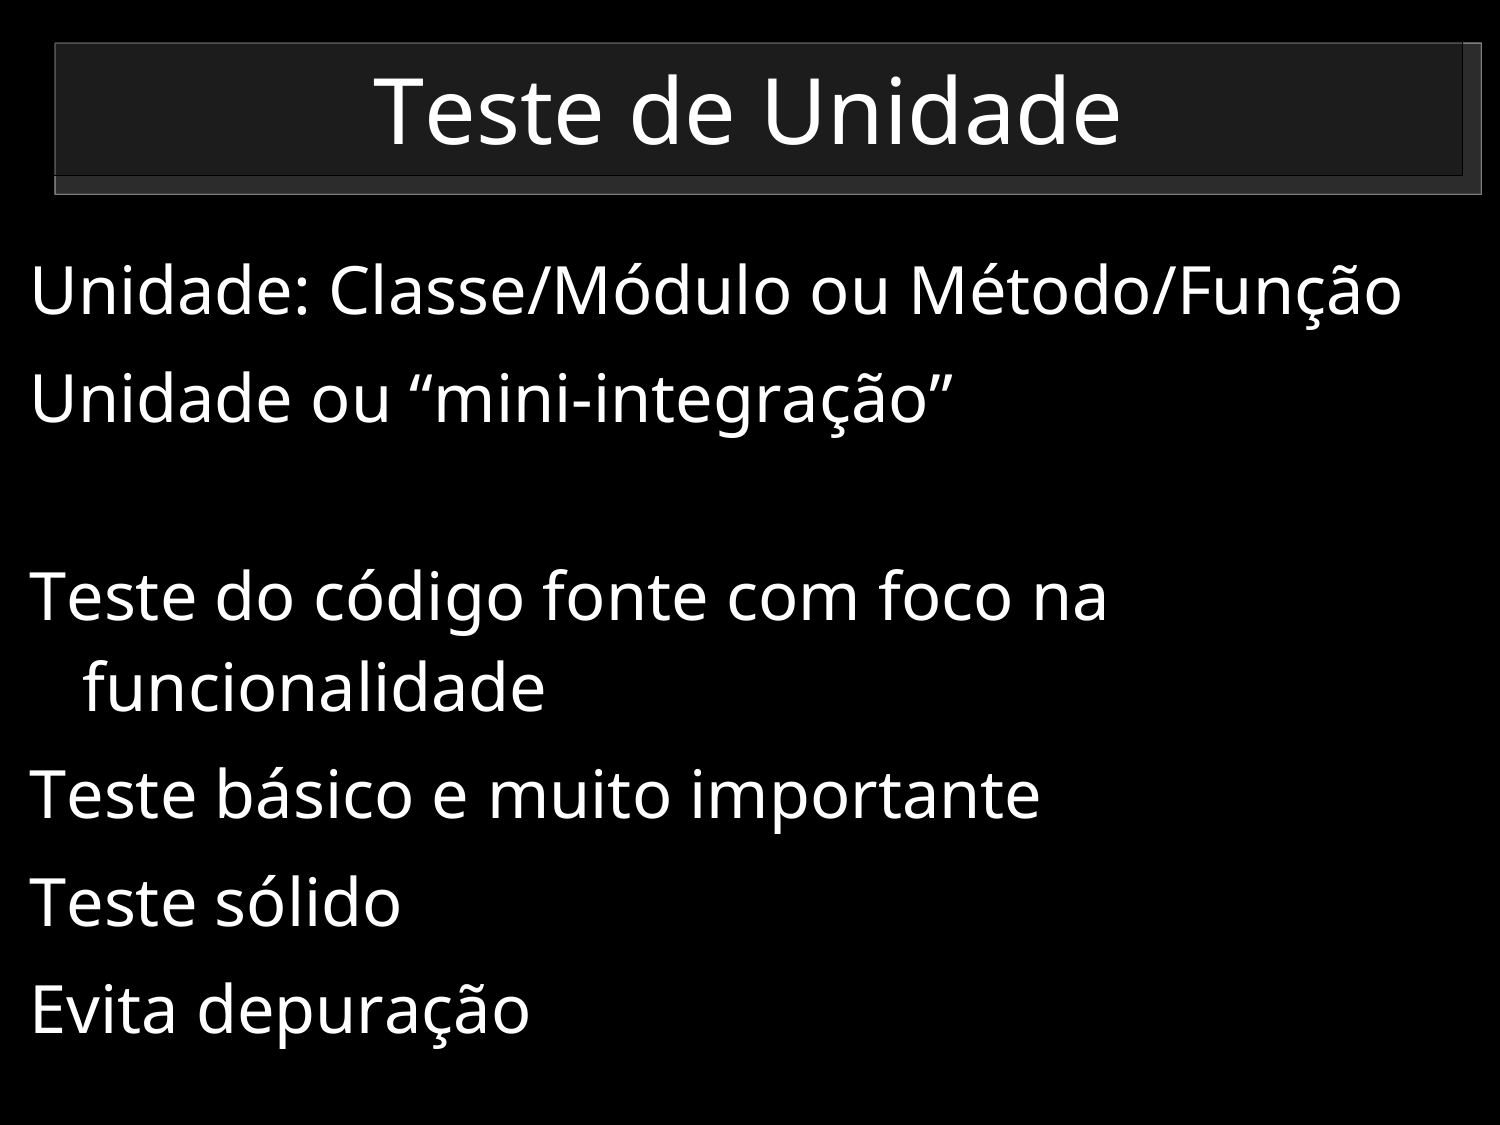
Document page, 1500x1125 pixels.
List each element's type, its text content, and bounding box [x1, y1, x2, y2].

title Teste de Unidade [29, 38, 1469, 180]
list Unidade: Classe/Módulo ou Método/Função Unidade ou “mini-integração” Teste do código fonte com foco na funcionalidade Teste básico e muito importante Teste sólido Evita depuração [29, 243, 1469, 1073]
